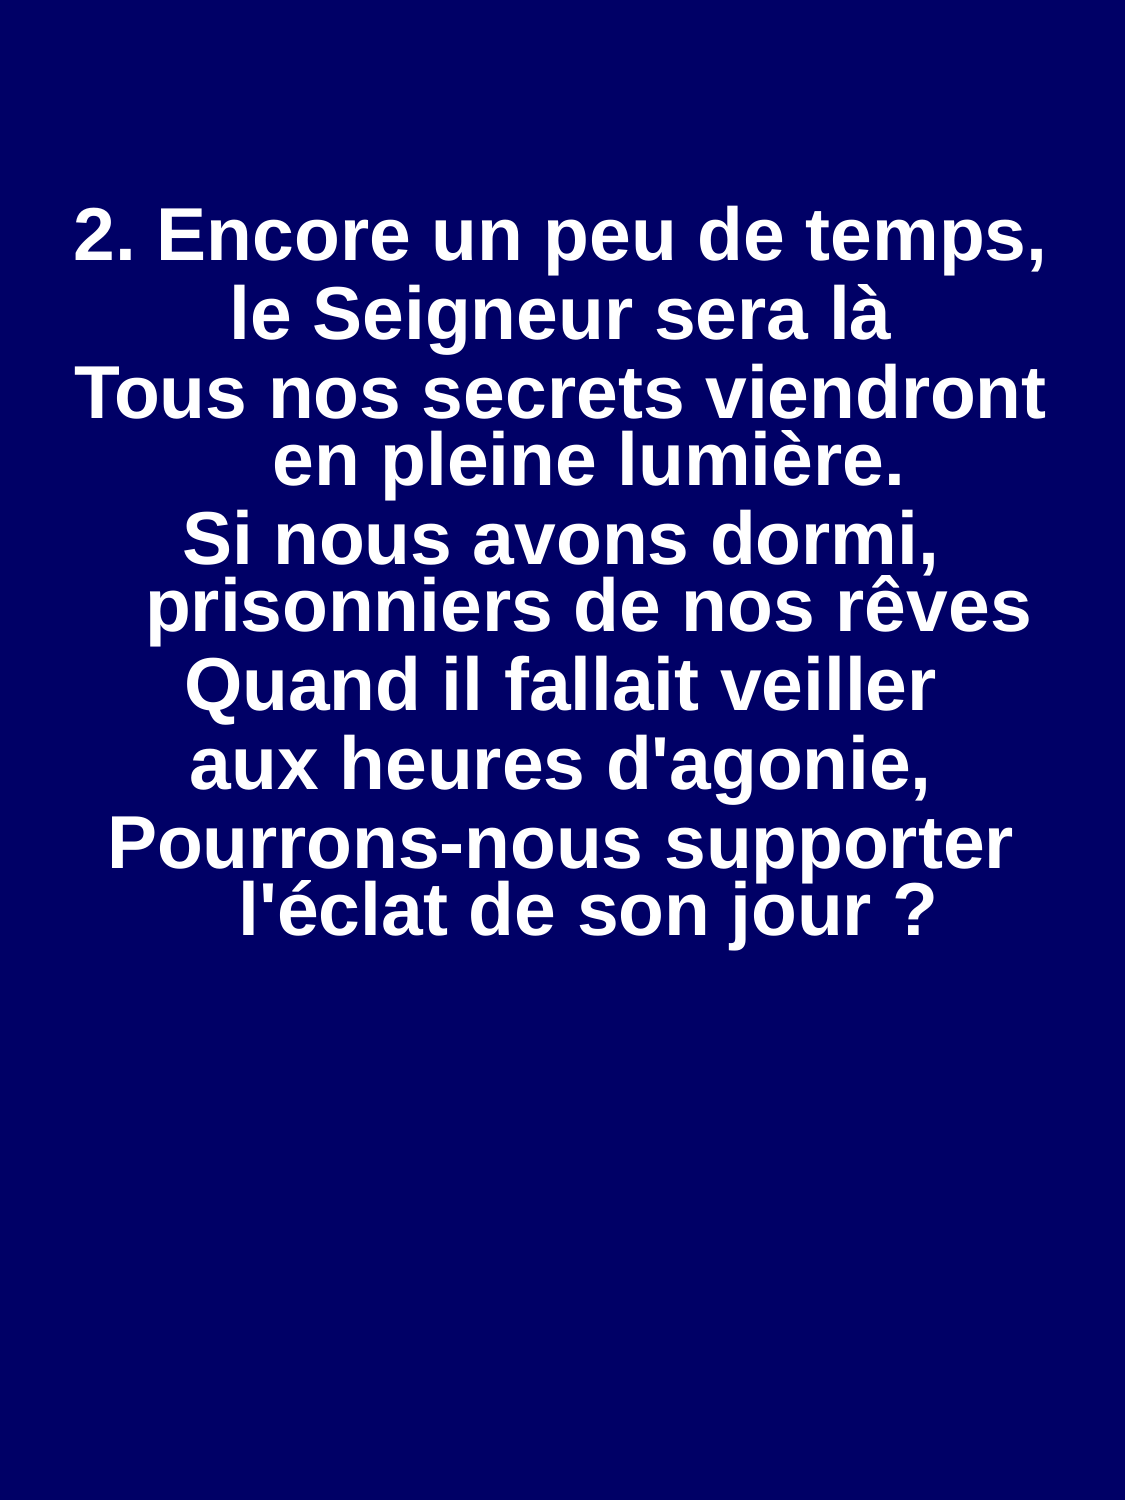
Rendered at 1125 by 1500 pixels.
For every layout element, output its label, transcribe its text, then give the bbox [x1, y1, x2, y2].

text_box 2. Encore un peu de temps, le Seigneur sera là Tous nos secrets viendront en pleine lumière. Si nous avons dormi, prisonniers de nos rêves Quand il fallait veiller aux heures d'agonie, Pourrons-nous supporter l'éclat de son jour ? [11, 35, 1111, 1441]
